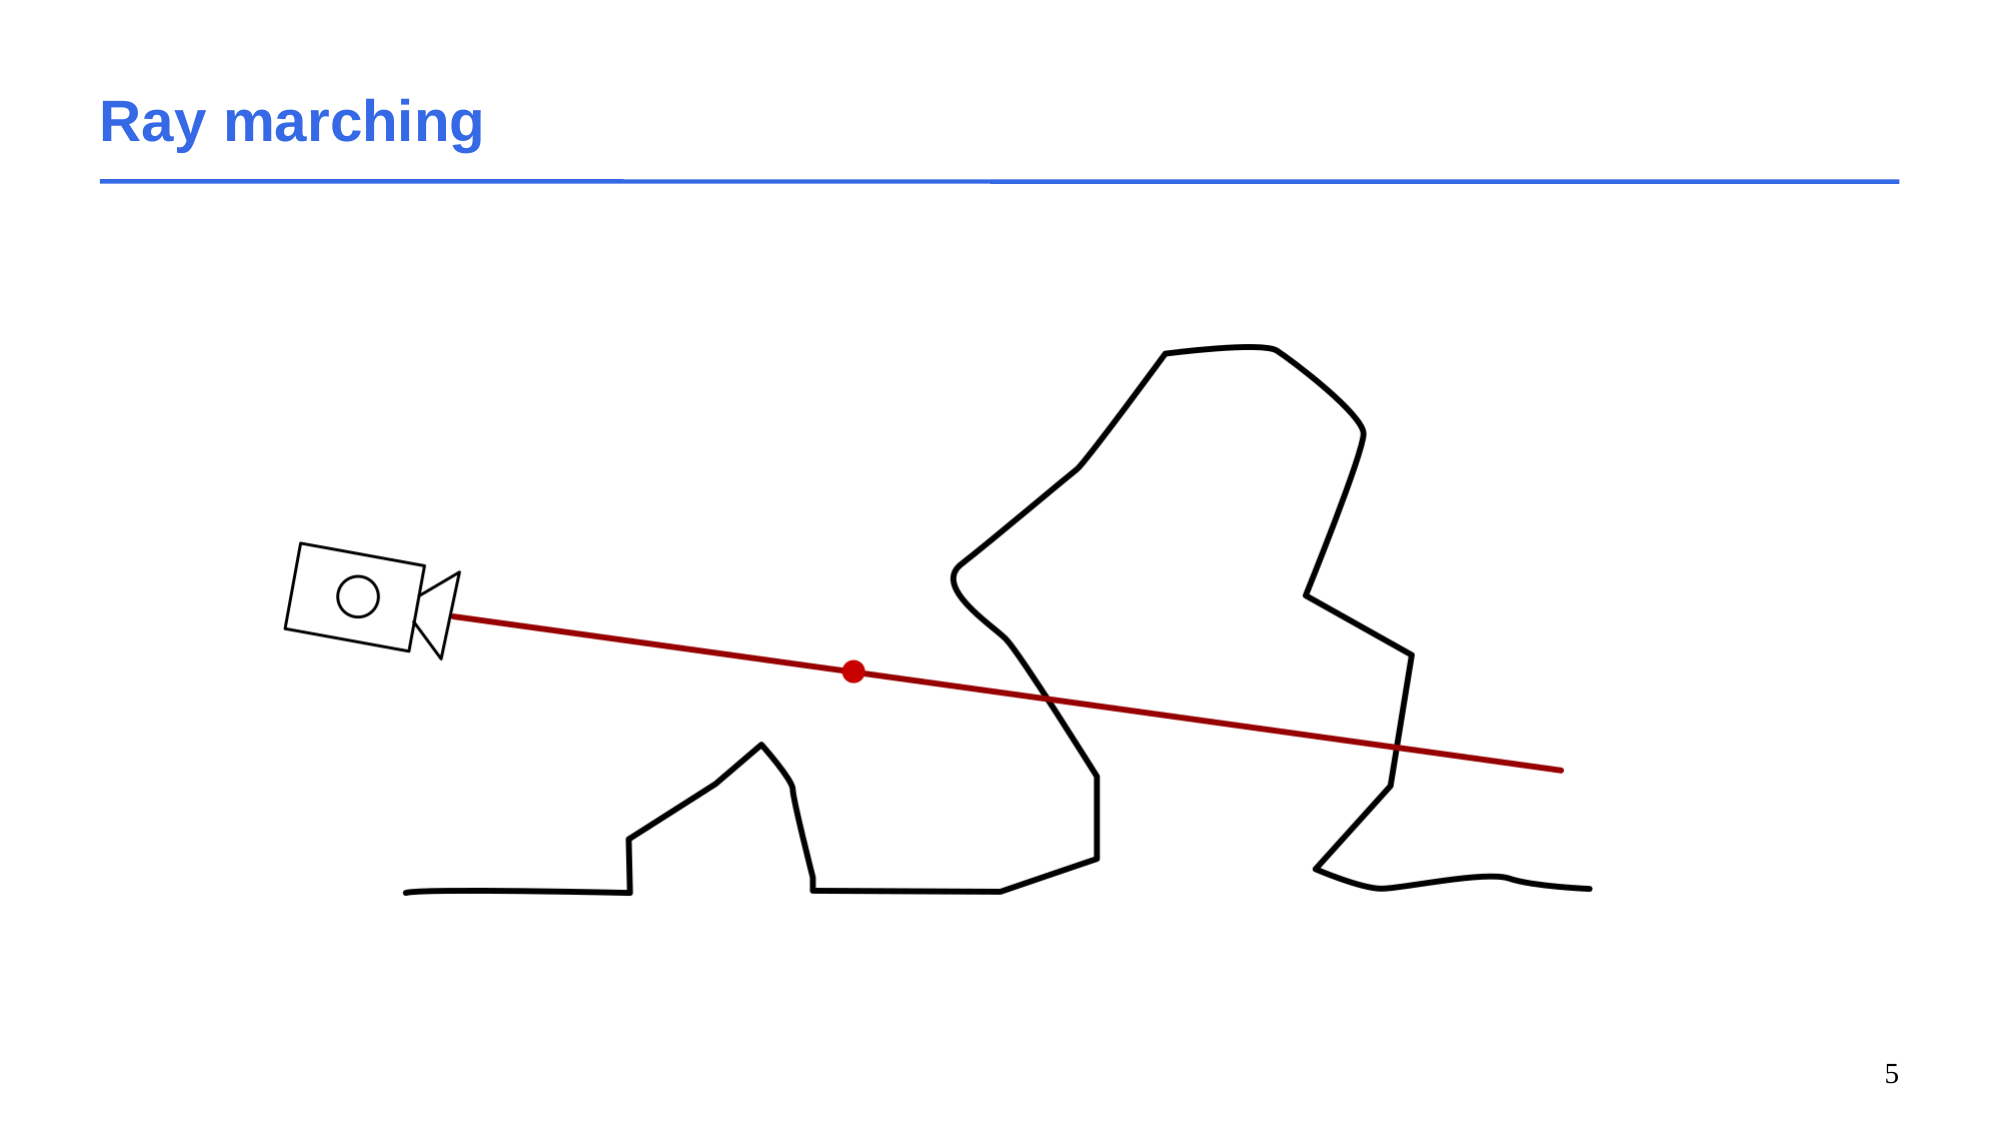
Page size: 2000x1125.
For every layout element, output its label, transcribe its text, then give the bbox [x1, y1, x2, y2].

title Ray marching [99, 27, 1900, 215]
picture [176, 302, 1726, 1048]
